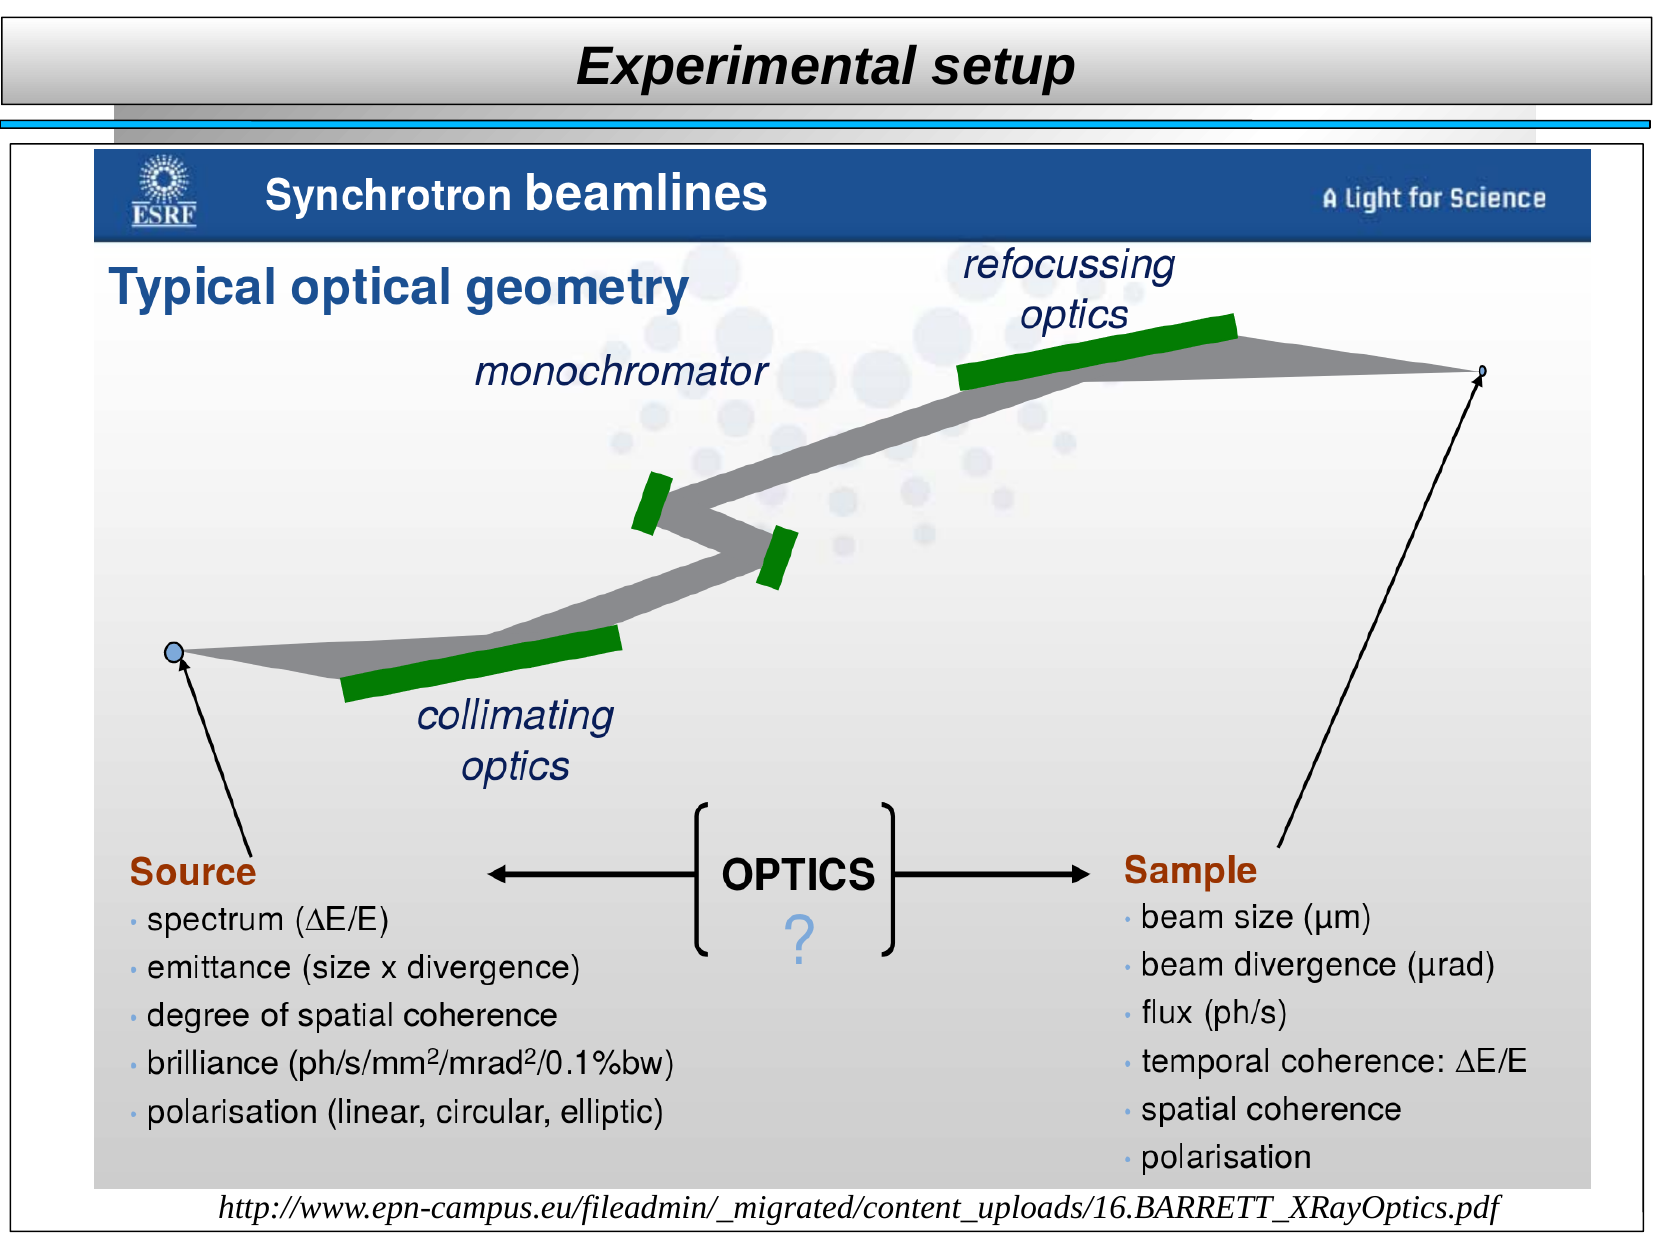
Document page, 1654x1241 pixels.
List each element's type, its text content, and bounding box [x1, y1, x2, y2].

text_box [0, 120, 1651, 129]
text_box http://www.epn-campus.eu/fileadmin/_migrated/content_uploads/16.BARRETT_XRayOptics.pdf [54, 1181, 1654, 1239]
text_box Experimental setup [1, 17, 1652, 105]
picture [94, 149, 1591, 1181]
